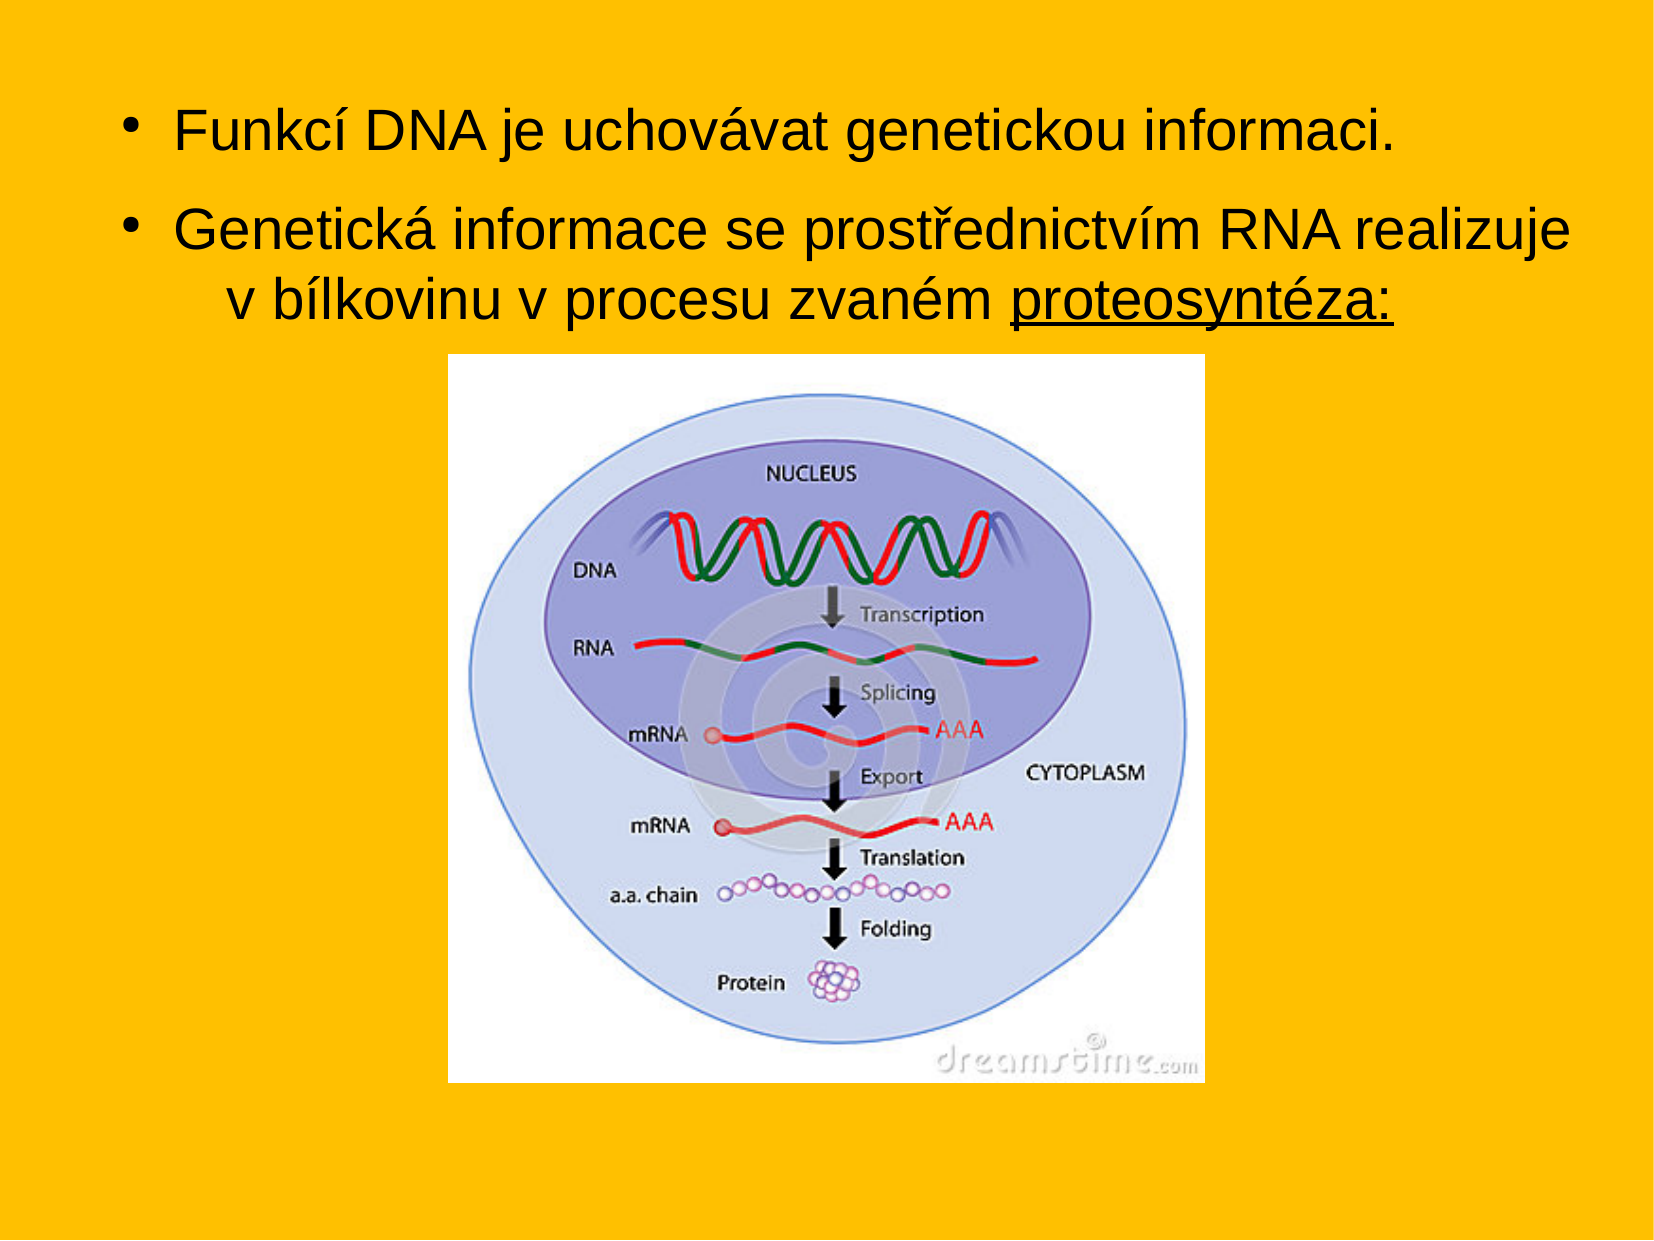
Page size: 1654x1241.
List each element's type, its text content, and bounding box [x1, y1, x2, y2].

picture [448, 354, 1205, 1083]
list Funkcí DNA je uchovávat genetickou informaci. Genetická informace se prostřednictvím RNA realizuje v bílkovinu v procesu zvaném proteosyntéza: [85, 91, 1574, 911]
